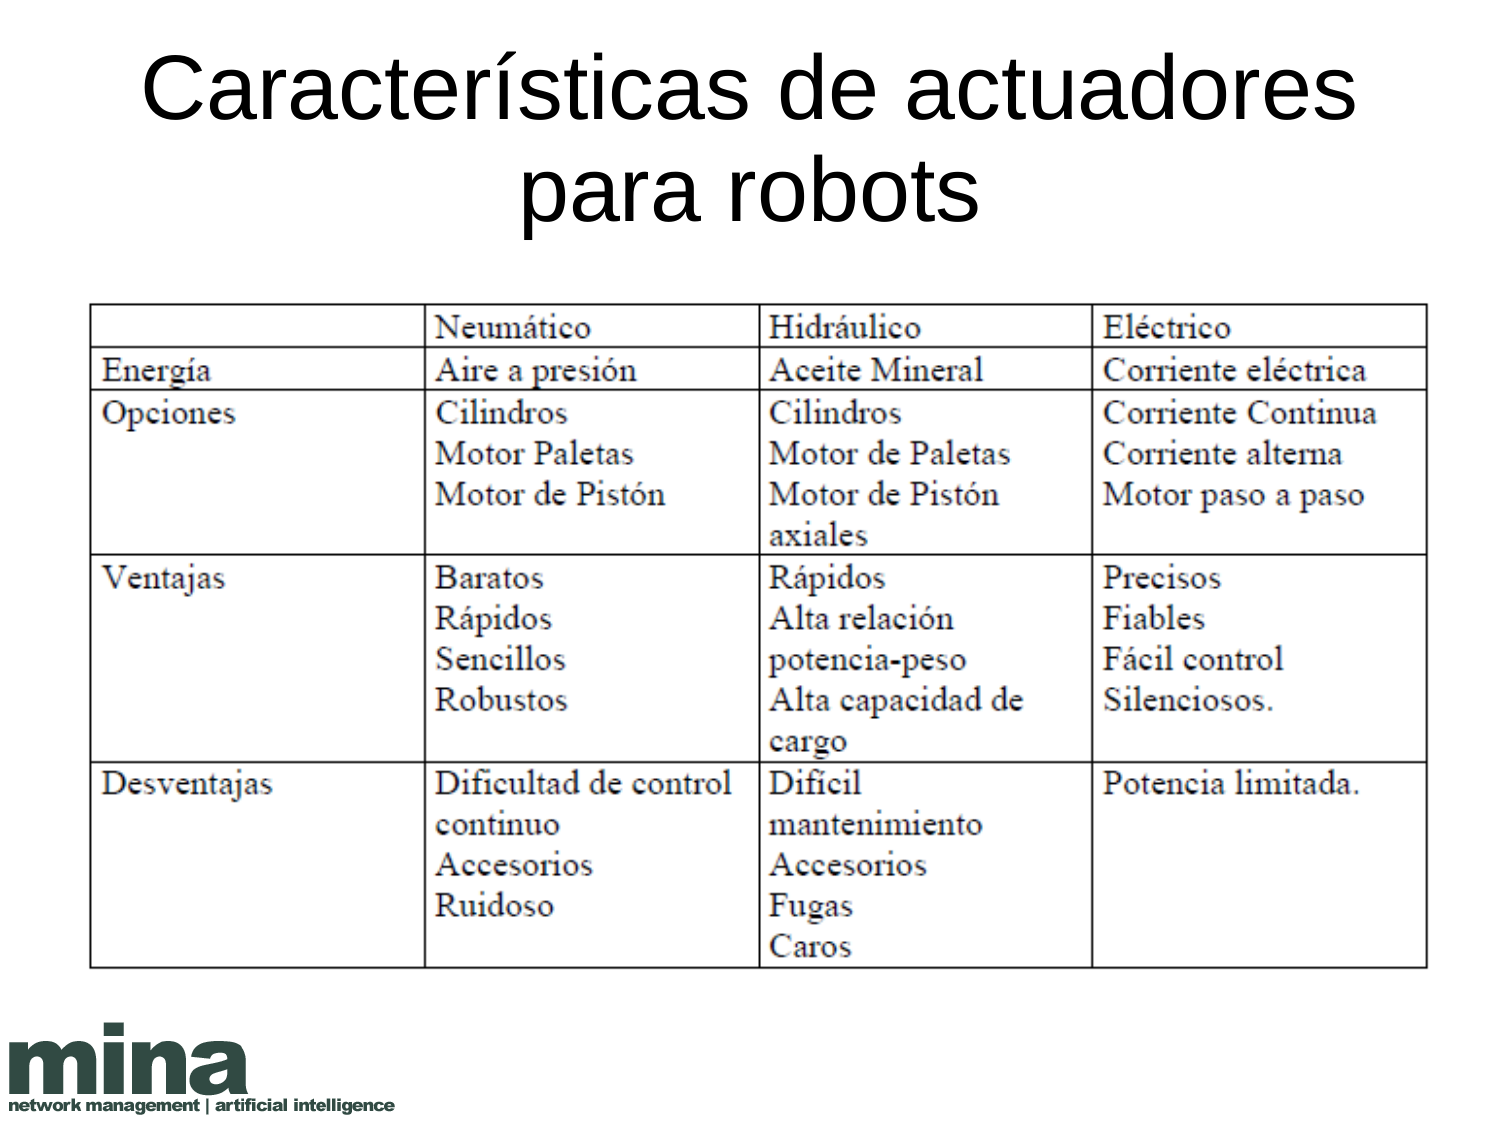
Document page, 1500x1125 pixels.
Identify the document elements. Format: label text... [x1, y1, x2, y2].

title Características de actuadores para robots [75, 28, 1426, 250]
picture [0, 1016, 402, 1119]
picture [86, 300, 1436, 975]
